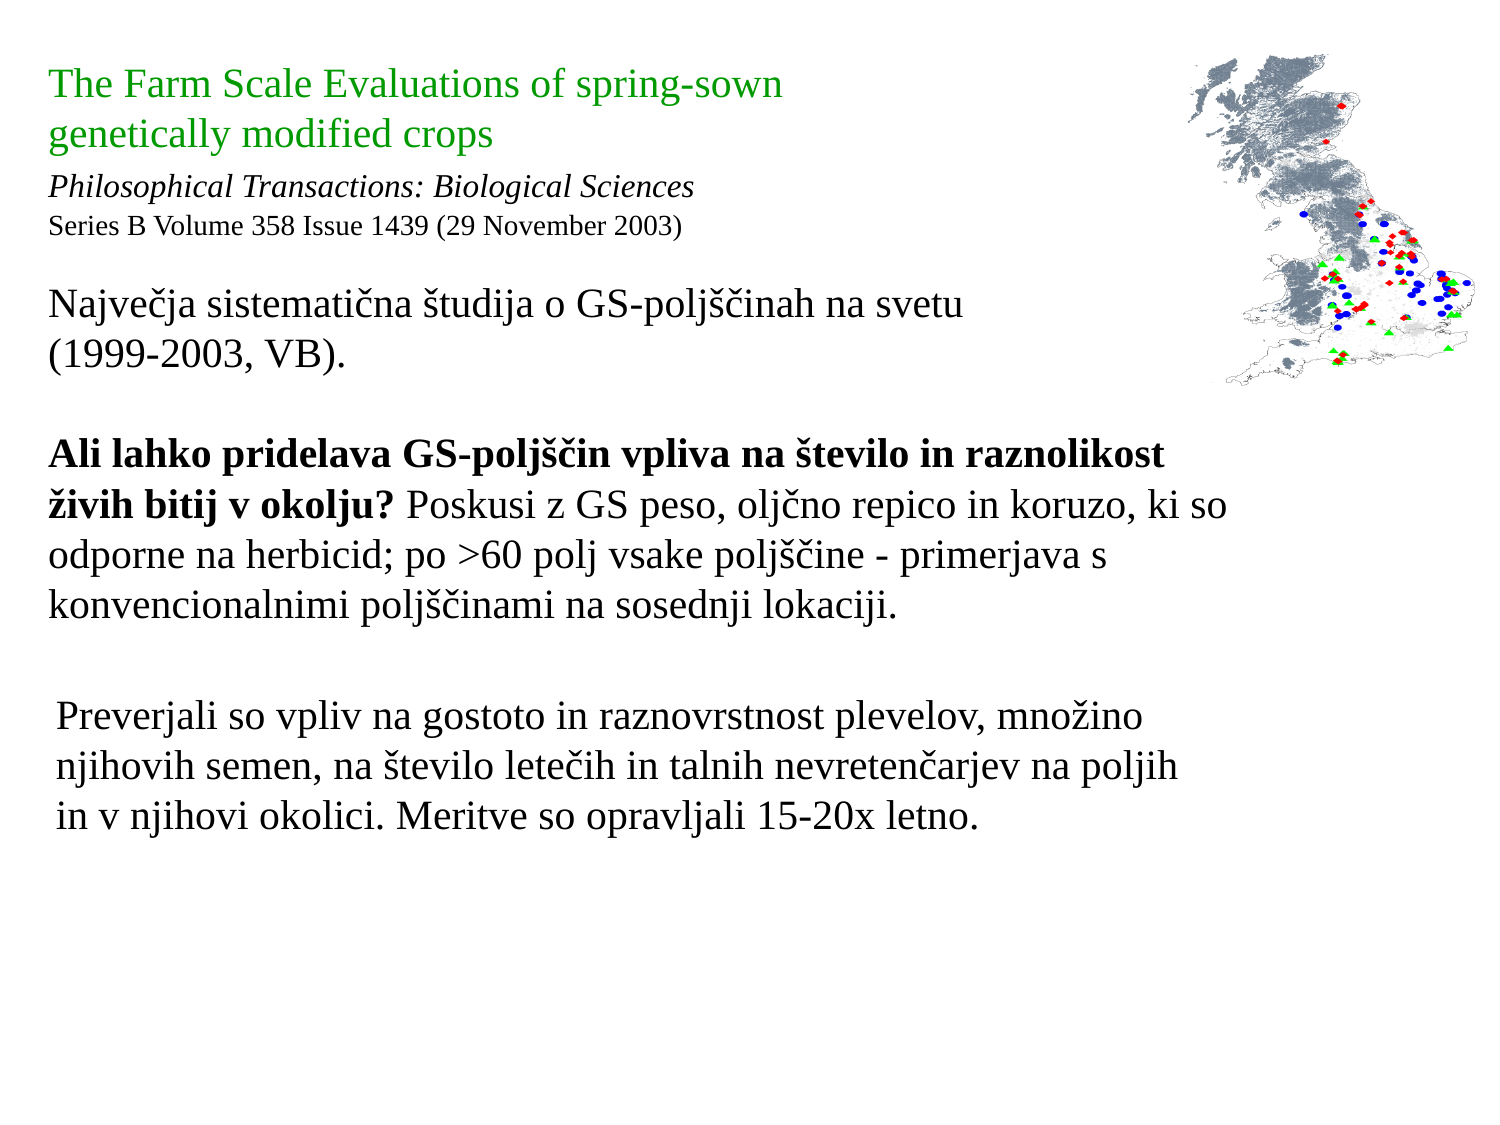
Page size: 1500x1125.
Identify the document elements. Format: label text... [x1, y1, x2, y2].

text_box Preverjali so vpliv na gostoto in raznovrstnost plevelov, množino njihovih semen, na število letečih in talnih nevretenčarjev na poljih in v njihovi okolici. Meritve so opravljali 15-20x letno. [41, 680, 1235, 896]
picture [1270, 54, 1475, 386]
text_box The Farm Scale Evaluations of spring-sown genetically modified crops Philosophical Transactions: Biological Sciences Series B Volume 358 Issue 1439 (29 November 2003) Največja sistematična študija o GS-poljščinah na svetu (1999-2003, VB). Ali lahko pridelava GS-poljščin vpliva na število in raznolikost živih bitij v okolju? Poskusi z GS peso, oljčno repico in koruzo, ki so odporne na herbicid; po >60 polj vsake poljščine - primerjava s konvencionalnimi poljščinami na sosednji lokaciji. [33, 48, 1270, 634]
